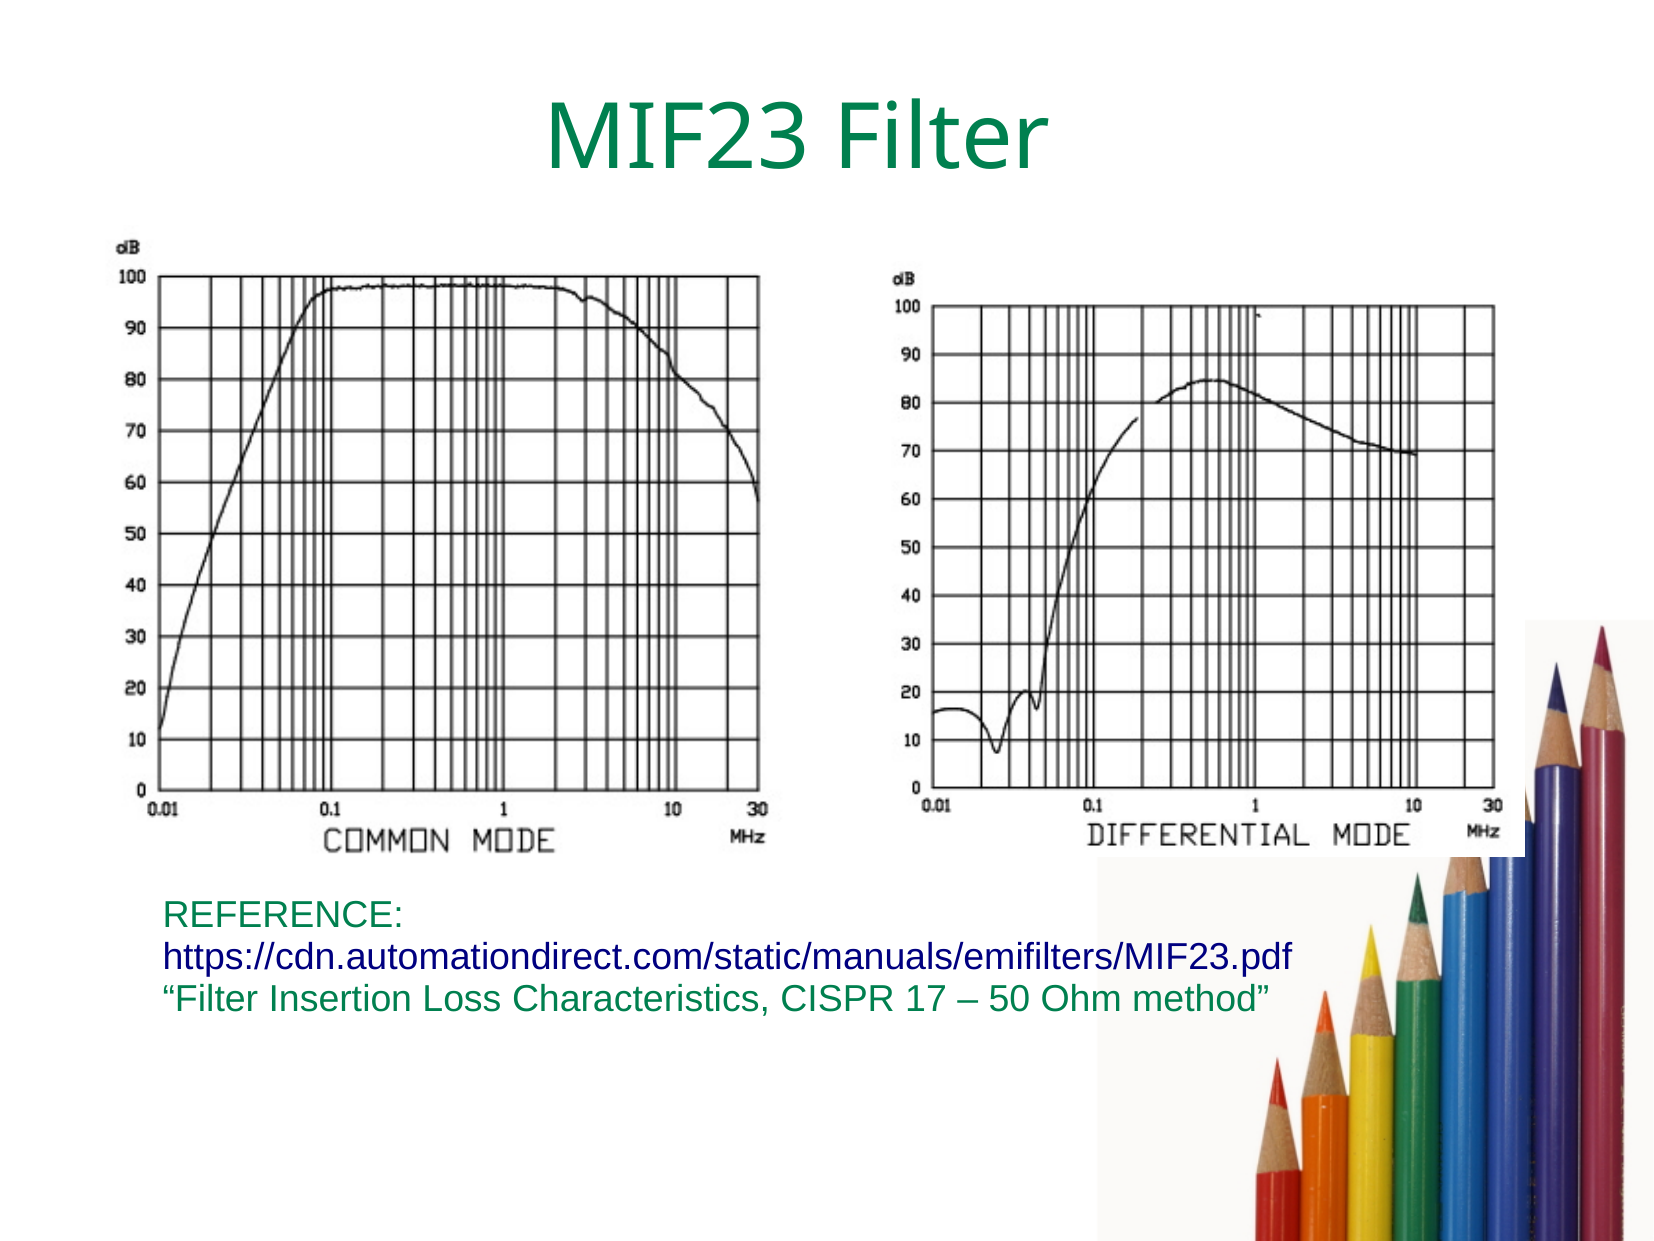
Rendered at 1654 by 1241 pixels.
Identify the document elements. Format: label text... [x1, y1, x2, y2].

picture [0, 0, 1654, 1241]
title MIF23 Filter [118, 29, 1477, 237]
text_box REFERENCE: https://cdn.automationdirect.com/static/manuals/emifilters/MIF23.pdf “Filter Insertion Loss Characteristics, CISPR 17 – 50 Ohm method” [147, 885, 1477, 1027]
